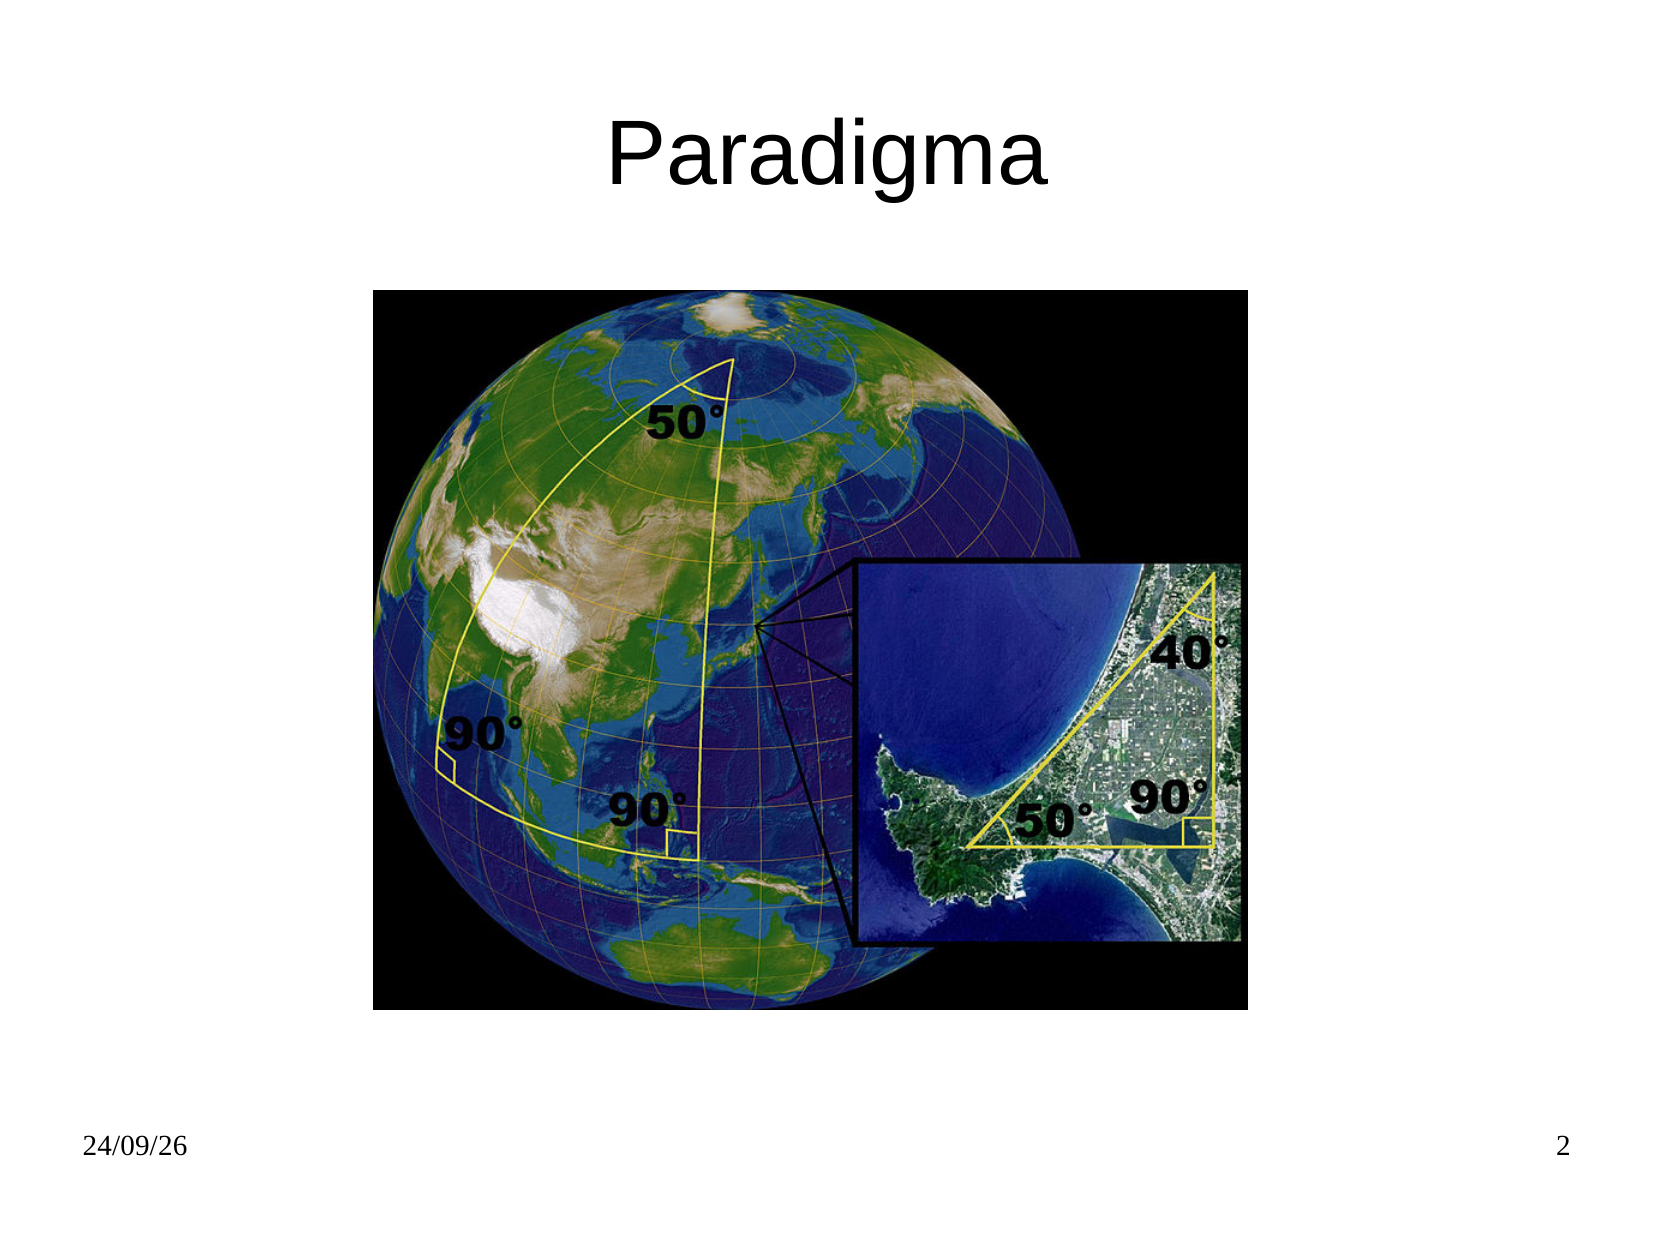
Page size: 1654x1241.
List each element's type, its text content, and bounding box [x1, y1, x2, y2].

picture [373, 290, 1248, 1010]
title Paradigma [82, 49, 1571, 257]
